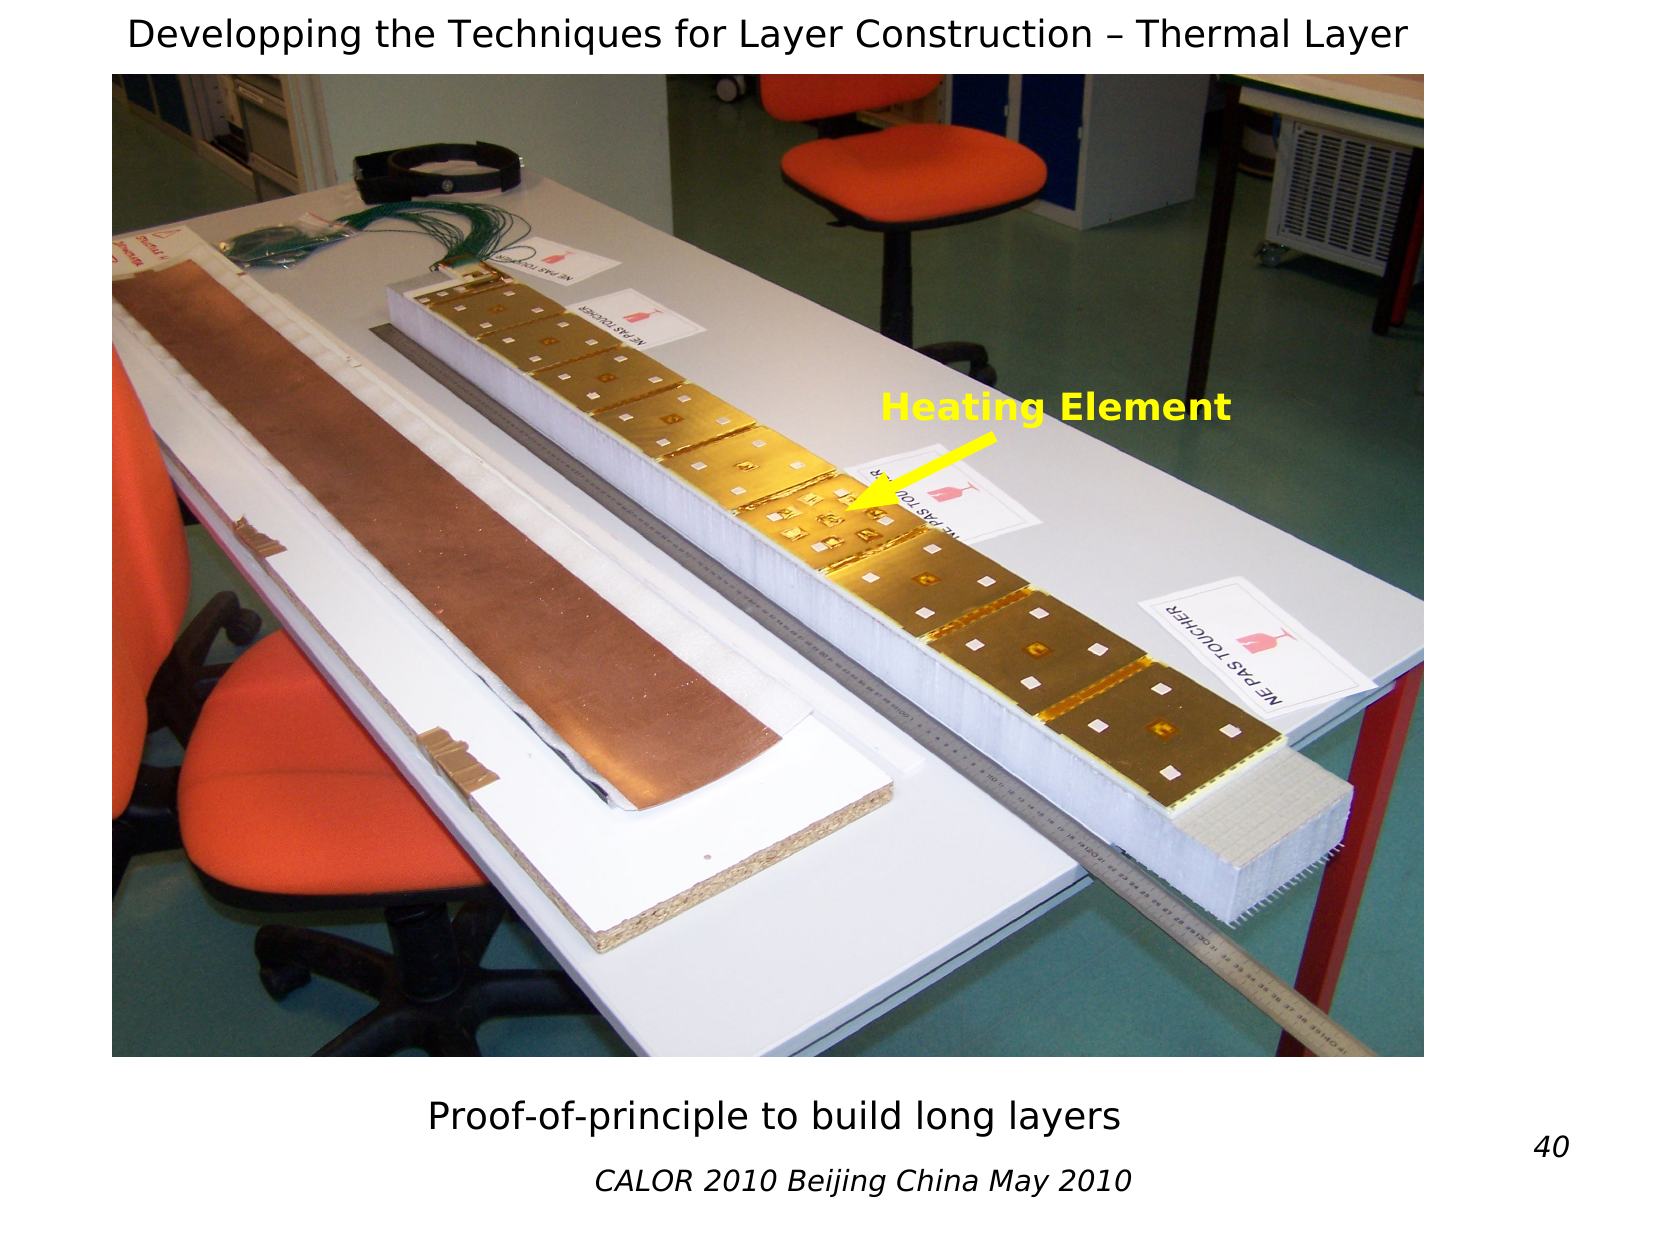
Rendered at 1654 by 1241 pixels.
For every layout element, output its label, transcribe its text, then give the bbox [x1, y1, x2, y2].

picture [112, 74, 1424, 1057]
text_box Heating Element [865, 378, 1240, 438]
text_box Developping the Techniques for Layer Construction – Thermal Layer [112, 5, 1407, 65]
text_box Proof-of-principle to build long layers [412, 1087, 1122, 1146]
